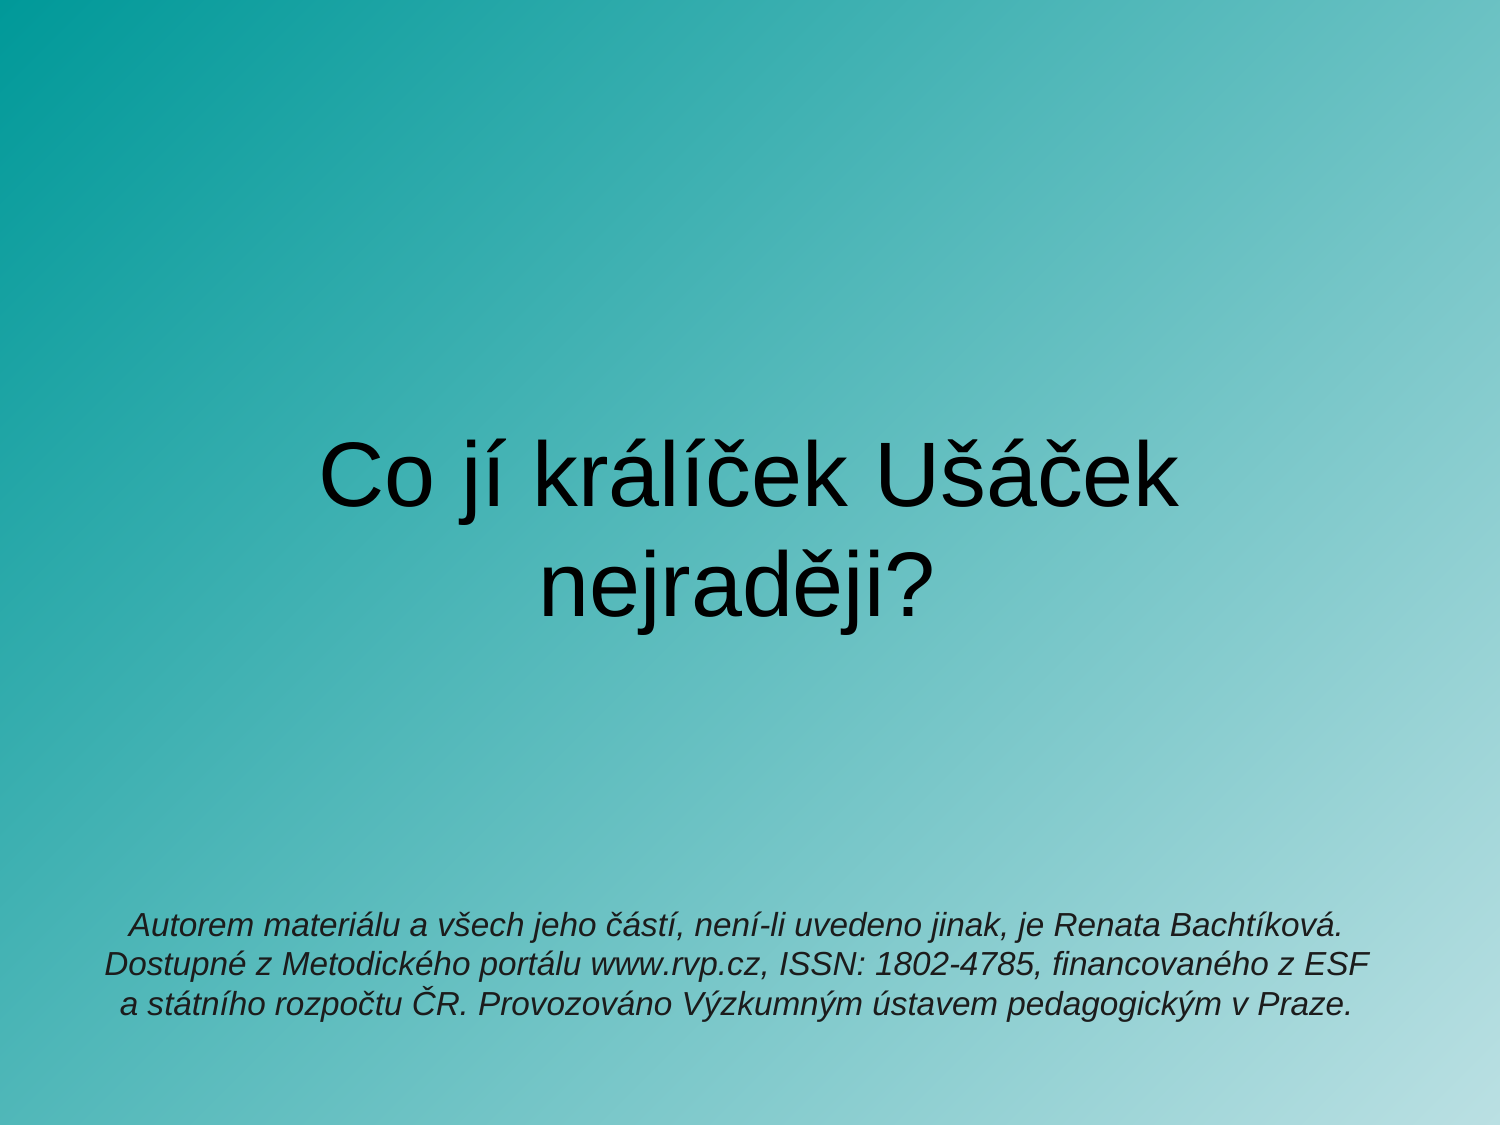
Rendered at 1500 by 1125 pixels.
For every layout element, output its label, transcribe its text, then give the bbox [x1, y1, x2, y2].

title Co jí králíček Ušáček nejraději? [112, 349, 1388, 700]
text_box Autorem materiálu a všech jeho částí, není-li uvedeno jinak, je Renata Bachtíková. Dostupné z Metodického portálu www.rvp.cz, ISSN: 1802-4785, financovaného z ESF a státního rozpočtu ČR. Provozováno Výzkumným ústavem pedagogickým v Praze. [37, 894, 1438, 1071]
